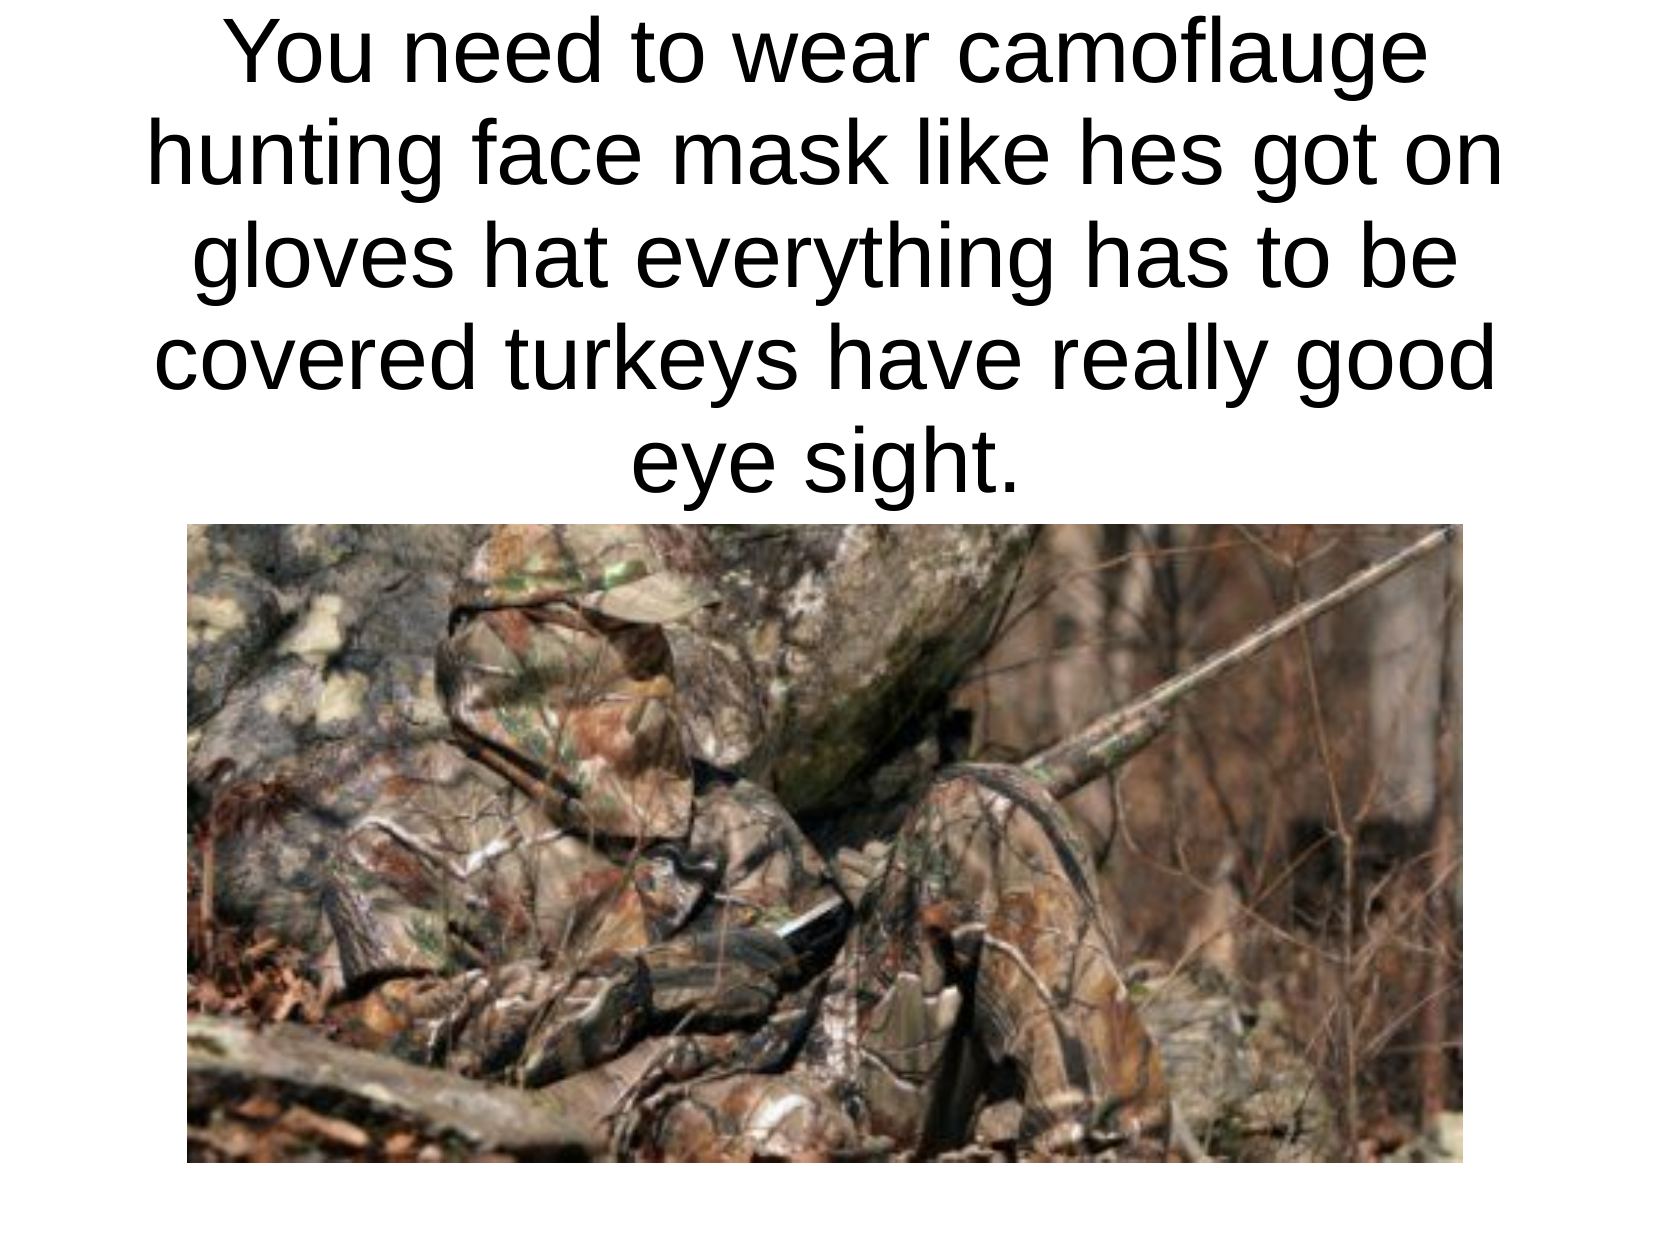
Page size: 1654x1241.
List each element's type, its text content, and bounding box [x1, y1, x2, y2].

title You need to wear camoflauge hunting face mask like hes got on gloves hat everything has to be covered turkeys have really good eye sight. [82, 0, 1571, 523]
picture [187, 524, 1463, 1163]
